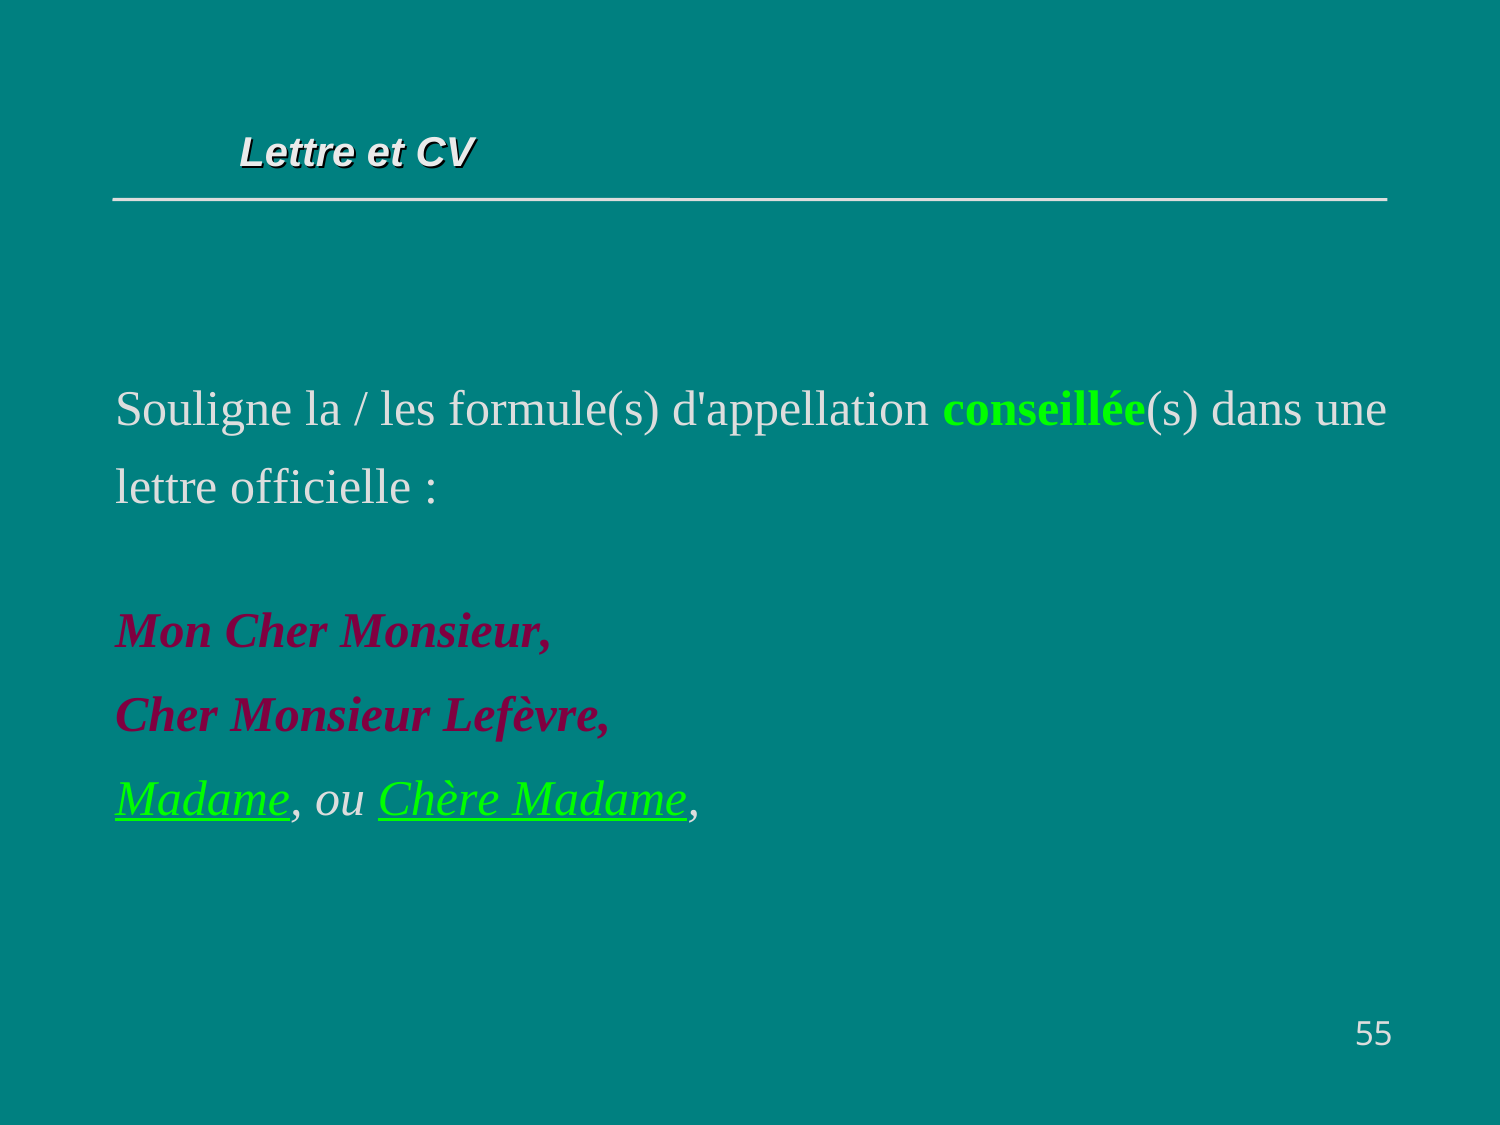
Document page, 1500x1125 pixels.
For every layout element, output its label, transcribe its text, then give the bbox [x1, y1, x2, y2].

text_box Lettre et CV [224, 116, 489, 183]
text_box Souligne la / les formule(s) d'appellation conseillée(s) dans une lettre officielle : Mon Cher Monsieur, Cher Monsieur Lefèvre, Madame, ou Chère Madame, [100, 349, 1462, 834]
